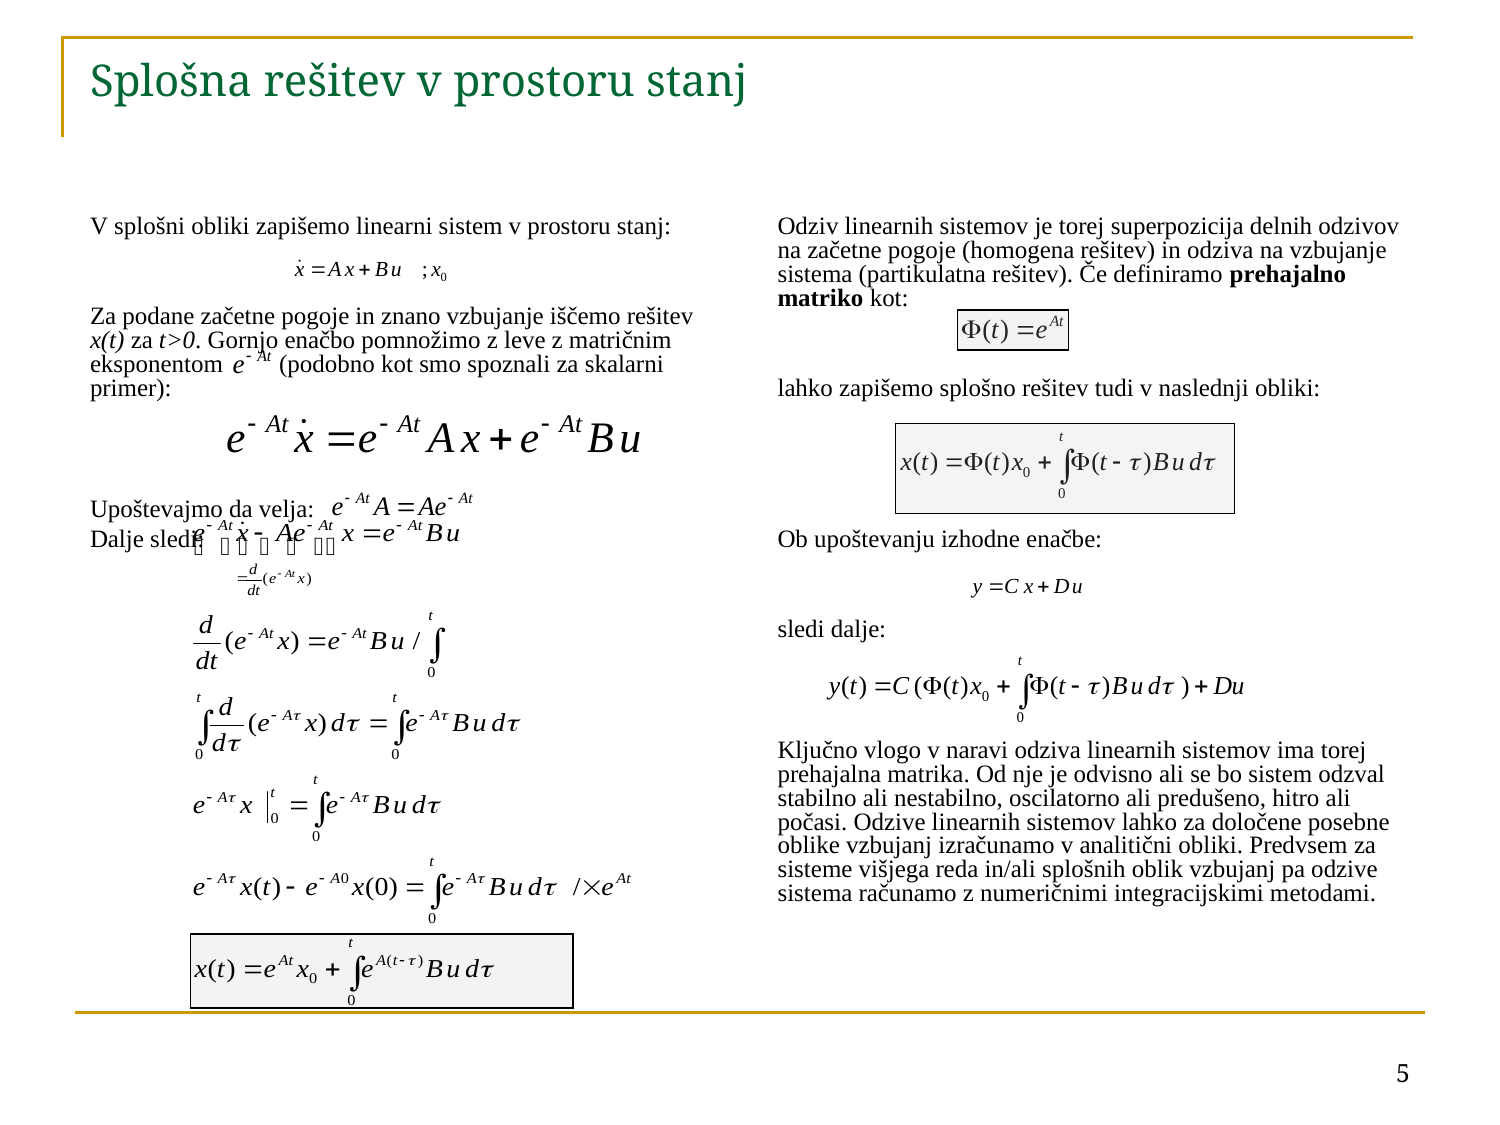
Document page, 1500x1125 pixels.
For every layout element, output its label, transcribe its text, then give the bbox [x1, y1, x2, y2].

text_box [957, 309, 1069, 350]
chart [290, 254, 475, 288]
chart [822, 647, 1258, 730]
chart [228, 343, 277, 381]
list V splošni obliki zapišemo linearni sistem v prostoru stanj: Za podane začetne pogoje in znano vzbujanje iščemo rešitev x(t) za t>0. Gornjo enačbo pomnožimo z leve z matričnim eksponentom (podobno kot smo spoznali za skalarni primer): Upoštevajmo da velja: Dalje sledi: [75, 207, 738, 1006]
text_box <number> [1074, 1024, 1426, 1100]
chart [967, 573, 1132, 603]
title Splošna rešitev v prostoru stanj [75, 45, 1426, 138]
text_box [895, 423, 1235, 514]
chart [189, 486, 639, 1011]
list Odziv linearnih sistemov je torej superpozicija delnih odzivov na začetne pogoje (homogena rešitev) in odziva na vzbujanje sistema (partikulatna rešitev). Če definiramo prehajalno matriko kot: lahko zapišemo splošno rešitev tudi v naslednji obliki: Ob upoštevanju izhodne enačbe: sledi dalje: Ključno vlogo v naravi odziva linearnih sistemov ima torej prehajalna matrika. Od nje je odvisno ali se bo sistem odzval stabilno ali nestabilno, oscilatorno ali predušeno, hitro ali počasi. Odzive linearnih sistemov lahko za določene posebne oblike vzbujanj izračunamo v analitični obliki. Predvsem za sisteme višjega reda in/ali splošnih oblik vzbujanj pa odzive sistema računamo z numeričnimi integracijskimi metodami. [762, 207, 1426, 977]
chart [220, 404, 739, 471]
